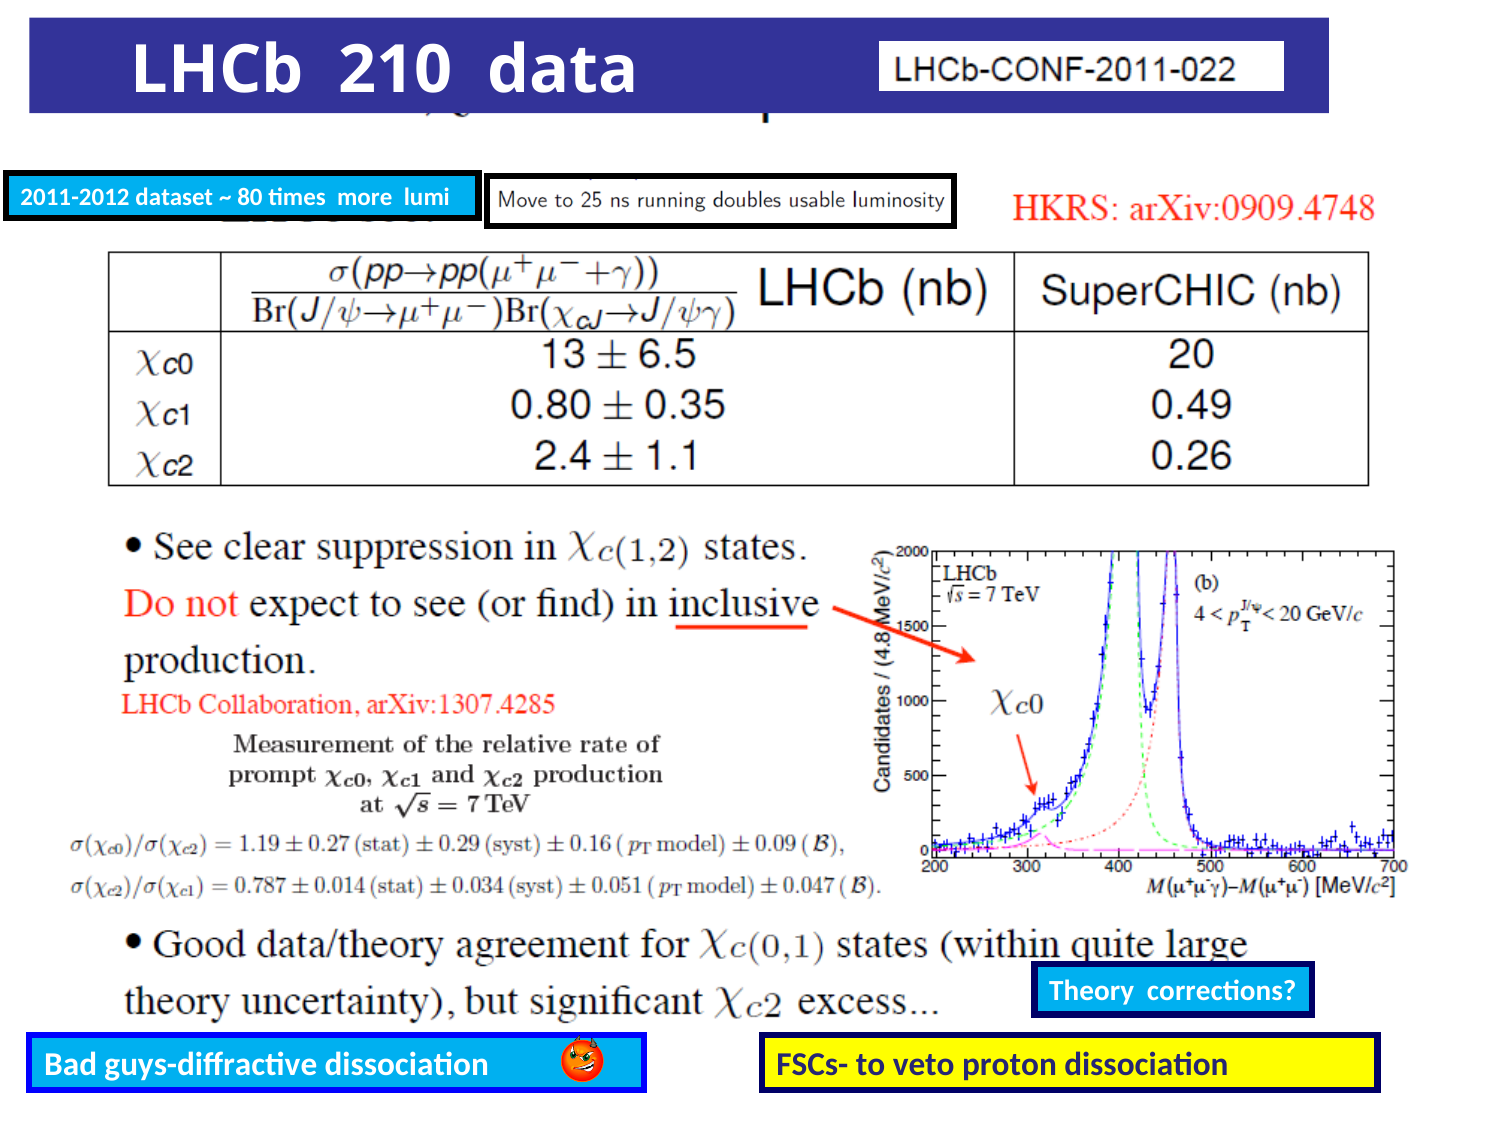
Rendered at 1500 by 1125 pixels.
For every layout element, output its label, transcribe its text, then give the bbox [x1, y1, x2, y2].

text_box <number> [1074, 1083, 1426, 1103]
picture [64, 14, 1471, 1083]
text_box Theory corrections? [1034, 964, 1312, 1015]
picture [879, 41, 1284, 91]
text_box Bad guys-diffractive dissociation [29, 1034, 644, 1091]
text_box 2011-2012 dataset ~ 80 times more lumi [5, 172, 479, 219]
text_box FSCs- to veto proton dissociation [761, 1034, 1378, 1091]
text_box LHCb 210 data [29, 17, 1329, 114]
